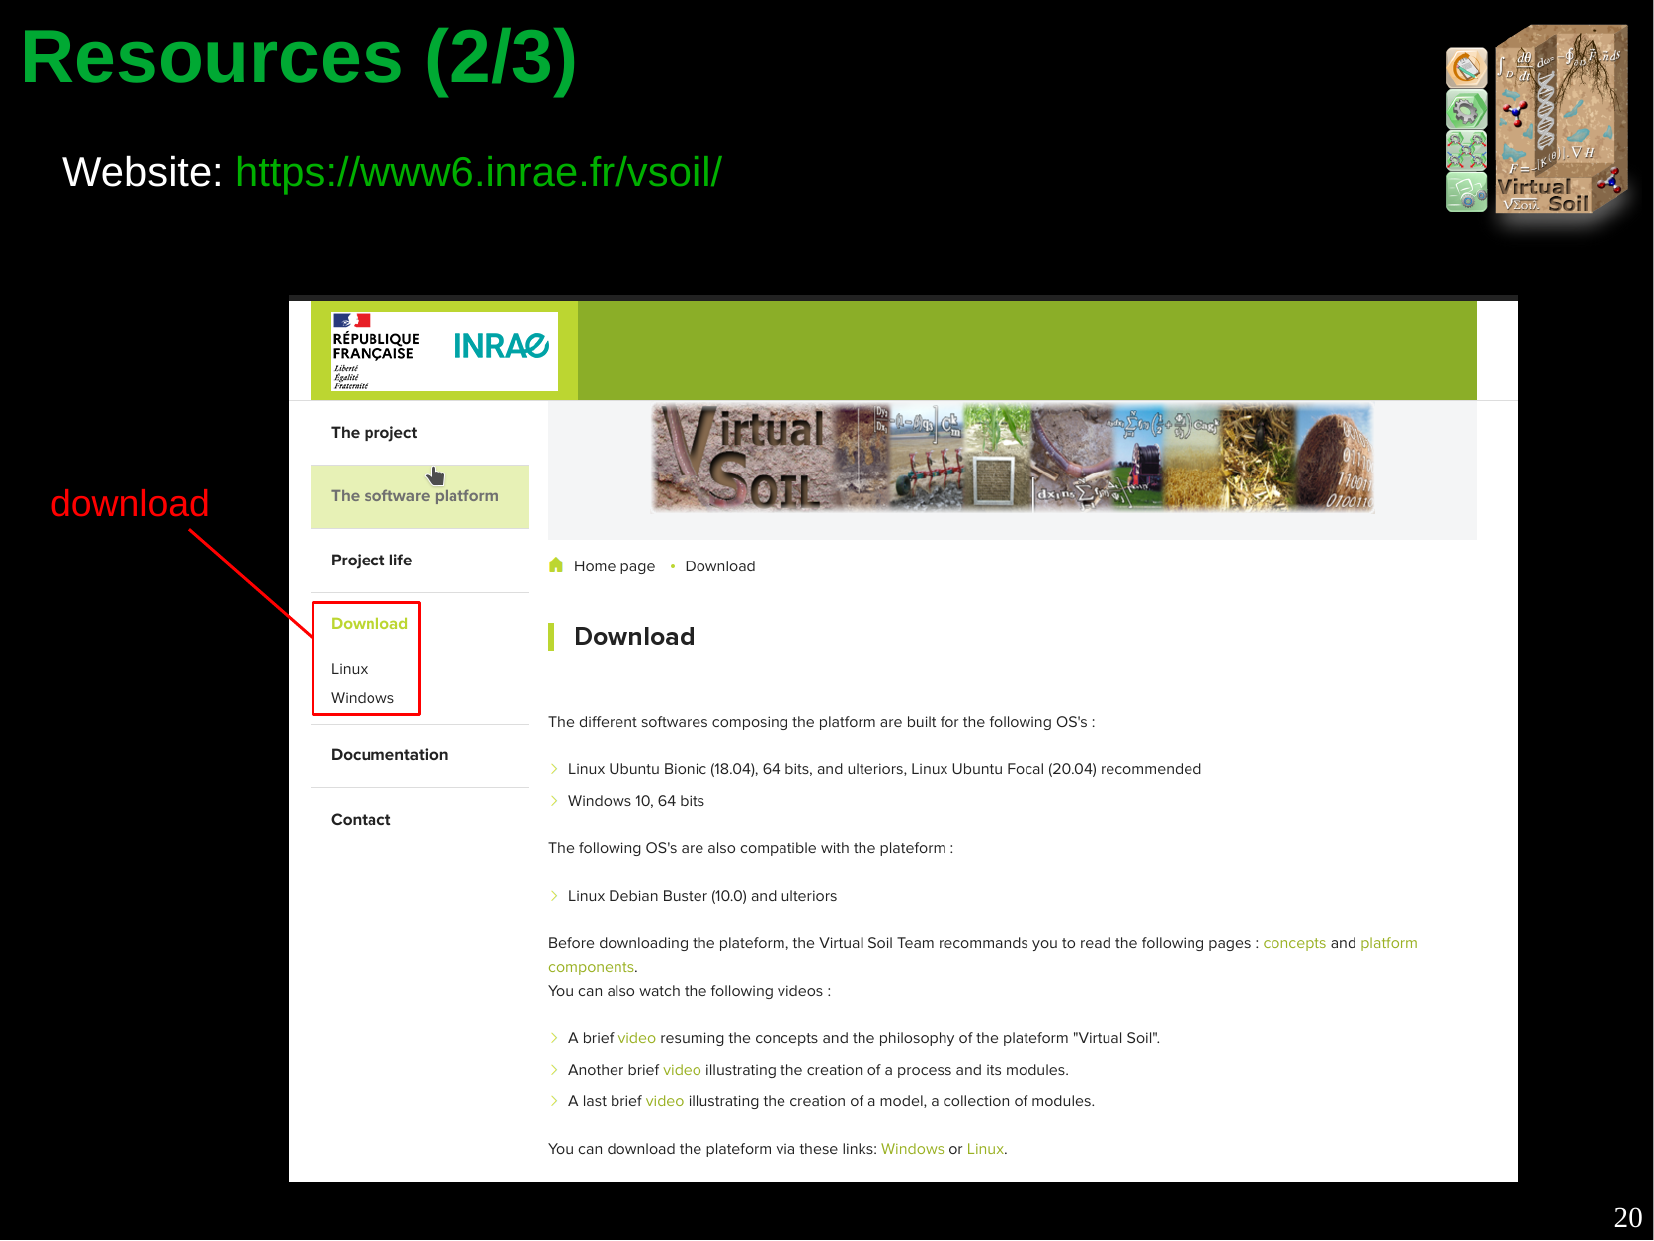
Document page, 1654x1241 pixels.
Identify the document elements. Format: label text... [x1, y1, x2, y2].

text_box download [35, 474, 266, 532]
text_box Resources (2/3) [5, 7, 1359, 107]
picture [289, 295, 1518, 1182]
picture [1409, 0, 1642, 260]
text_box Website: https://www6.inrae.fr/vsoil/ [47, 141, 1158, 204]
picture [314, 604, 418, 713]
